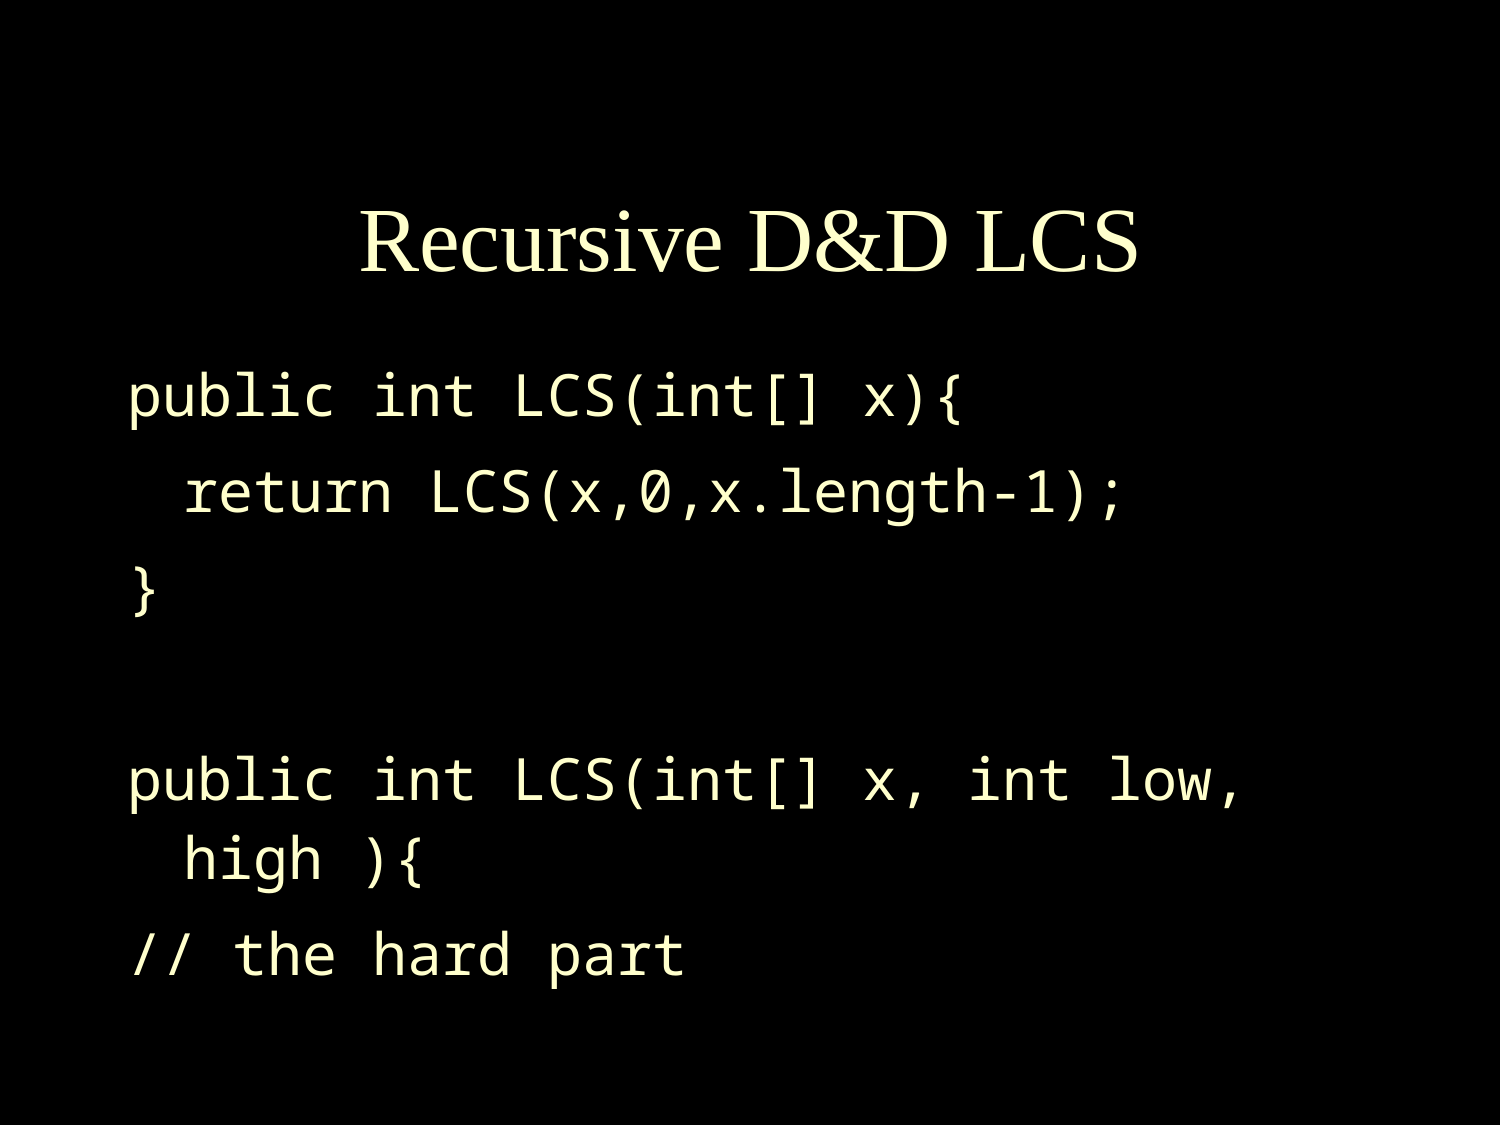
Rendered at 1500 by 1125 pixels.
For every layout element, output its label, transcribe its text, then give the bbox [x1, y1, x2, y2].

title Recursive D&D LCS [22, 145, 1480, 336]
list public int LCS(int[] x){ return LCS(x,0,x.length-1); } public int LCS(int[] x, int low, high ){ // the hard part [112, 347, 1482, 1105]
